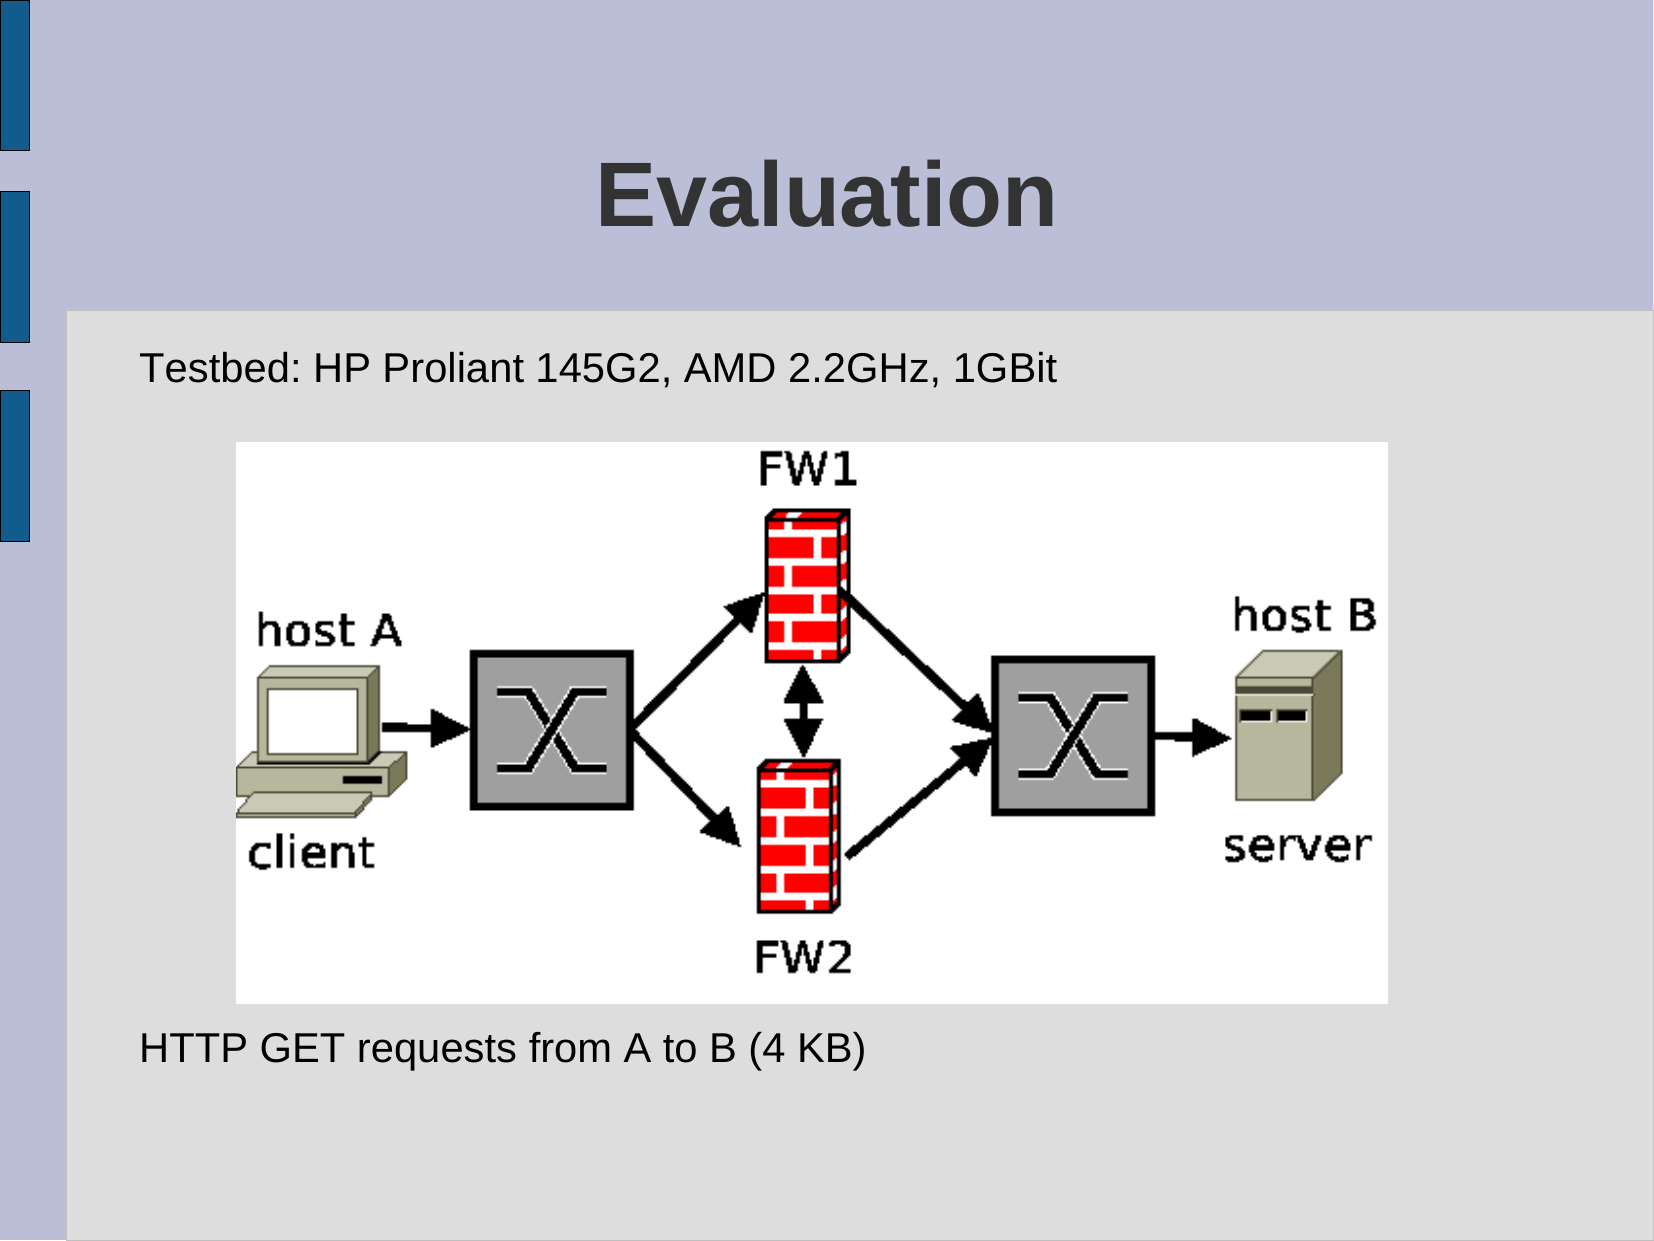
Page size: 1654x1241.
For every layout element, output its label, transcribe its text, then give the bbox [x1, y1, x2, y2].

title Evaluation [121, 98, 1534, 291]
list Testbed: HP Proliant 145G2, AMD 2.2GHz, 1GBit HTTP GET requests from A to B (4 KB) [121, 344, 1534, 1127]
picture [236, 442, 1388, 1004]
